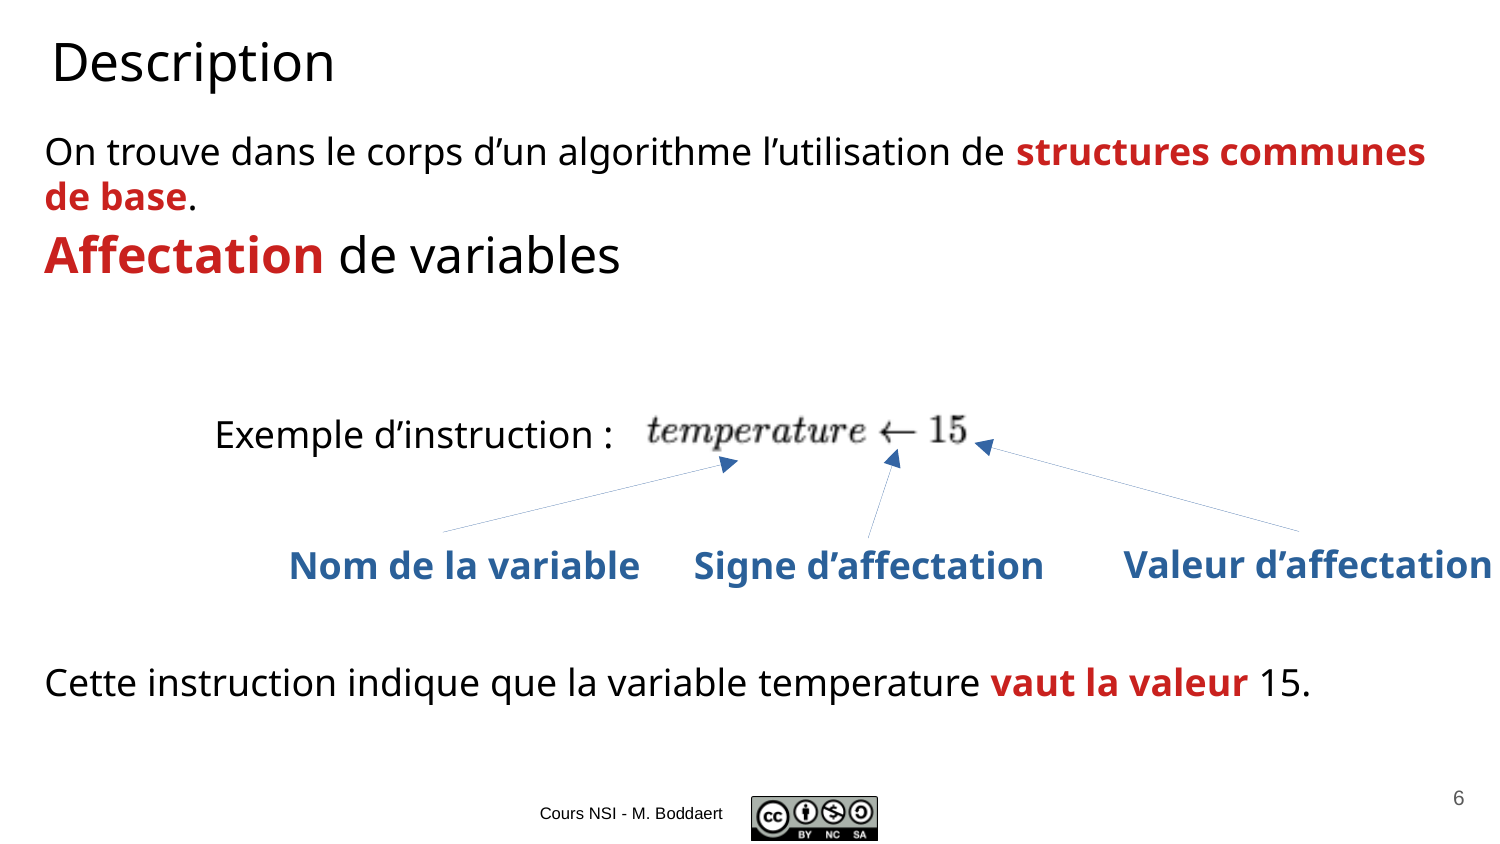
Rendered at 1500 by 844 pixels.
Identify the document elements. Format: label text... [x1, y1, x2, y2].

text_box Exemple d’instruction : [199, 401, 636, 460]
text_box On trouve dans le corps d’un algorithme l’utilisation de structures communes de base. [29, 120, 1477, 178]
title Description [51, 13, 1449, 108]
text_box Nom de la variable [273, 532, 632, 591]
text_box Cette instruction indique que la variable temperature vaut la valeur 15. [29, 651, 1477, 709]
text_box Affectation de variables [29, 212, 607, 296]
text_box Valeur d’affectation [1108, 531, 1489, 590]
picture [622, 407, 1022, 461]
text_box Signe d’affectation [679, 532, 1042, 591]
slide_number <numéro> [1389, 764, 1480, 830]
picture [751, 796, 878, 841]
